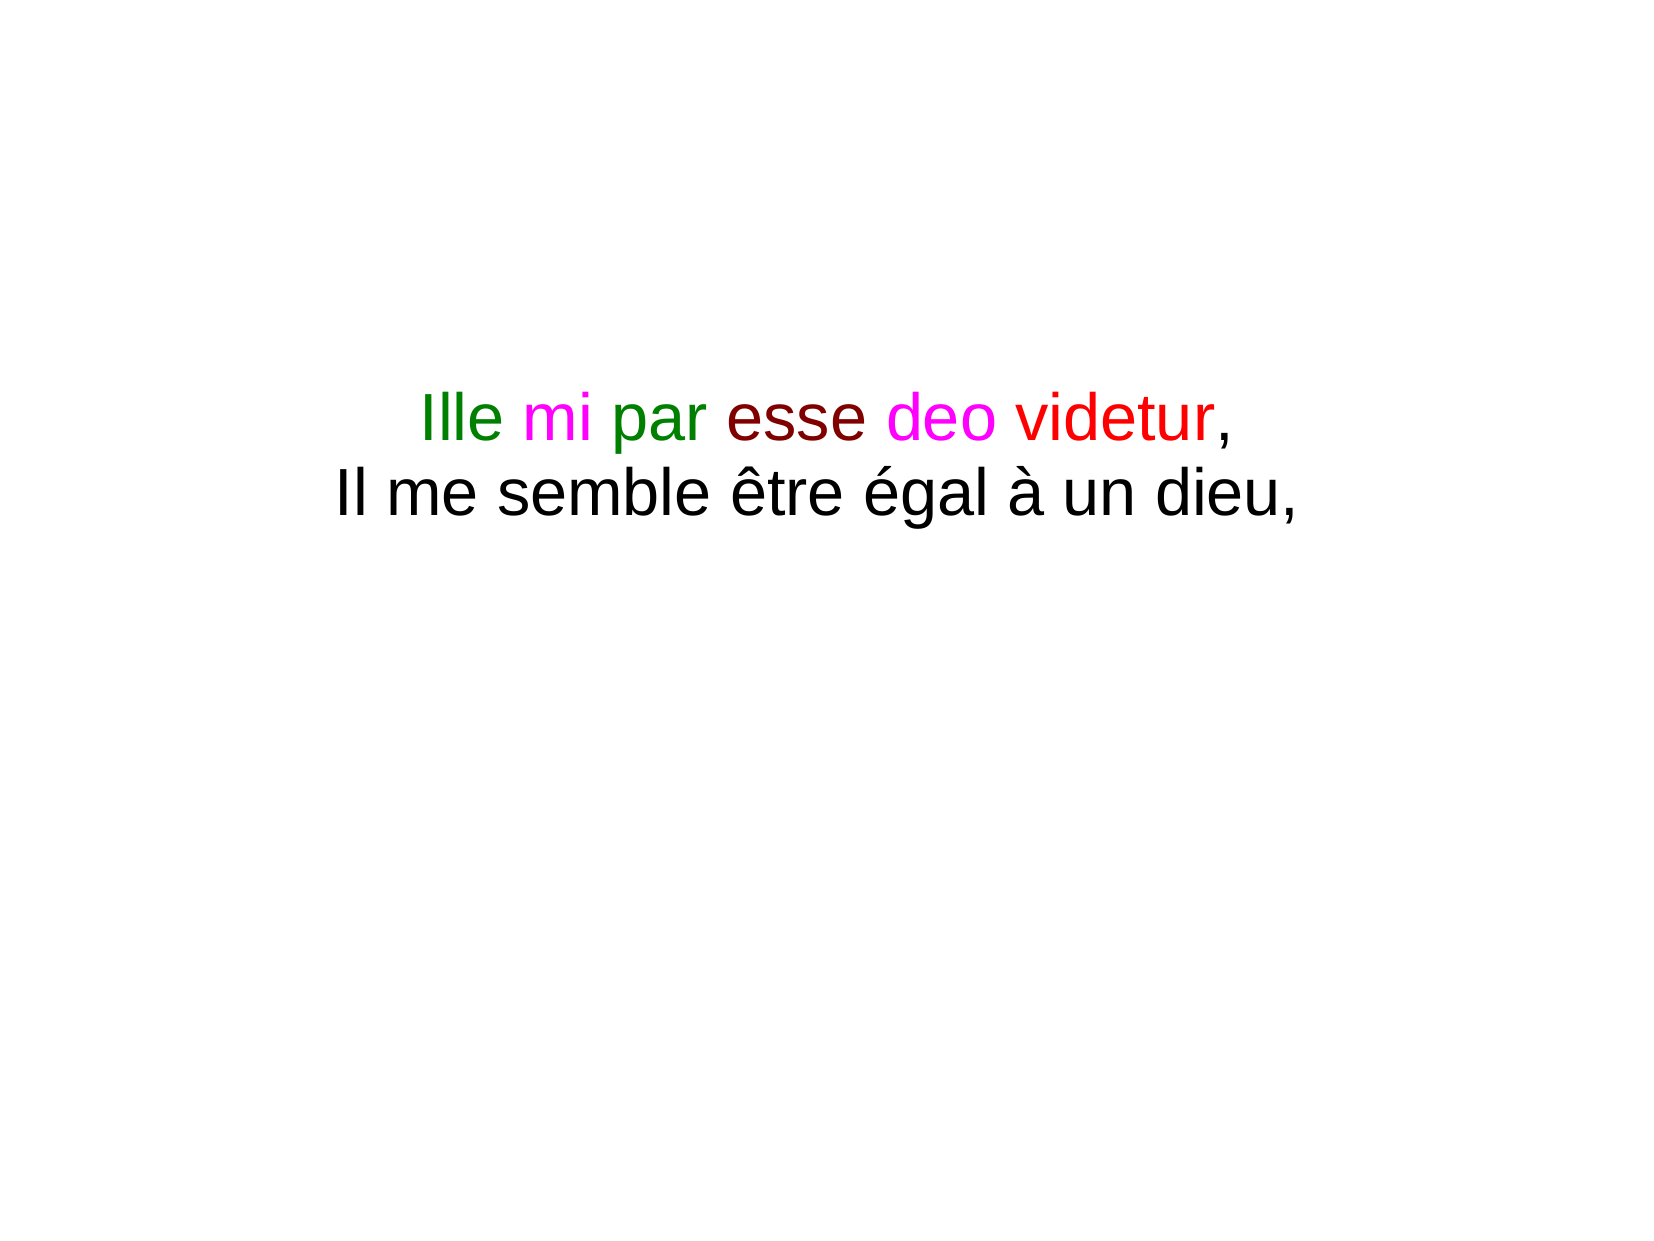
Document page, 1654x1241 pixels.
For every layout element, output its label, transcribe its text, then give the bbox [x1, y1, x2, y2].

subtitle Ille mi par esse deo videtur, Il me semble être égal à un dieu, [82, 49, 1571, 1010]
